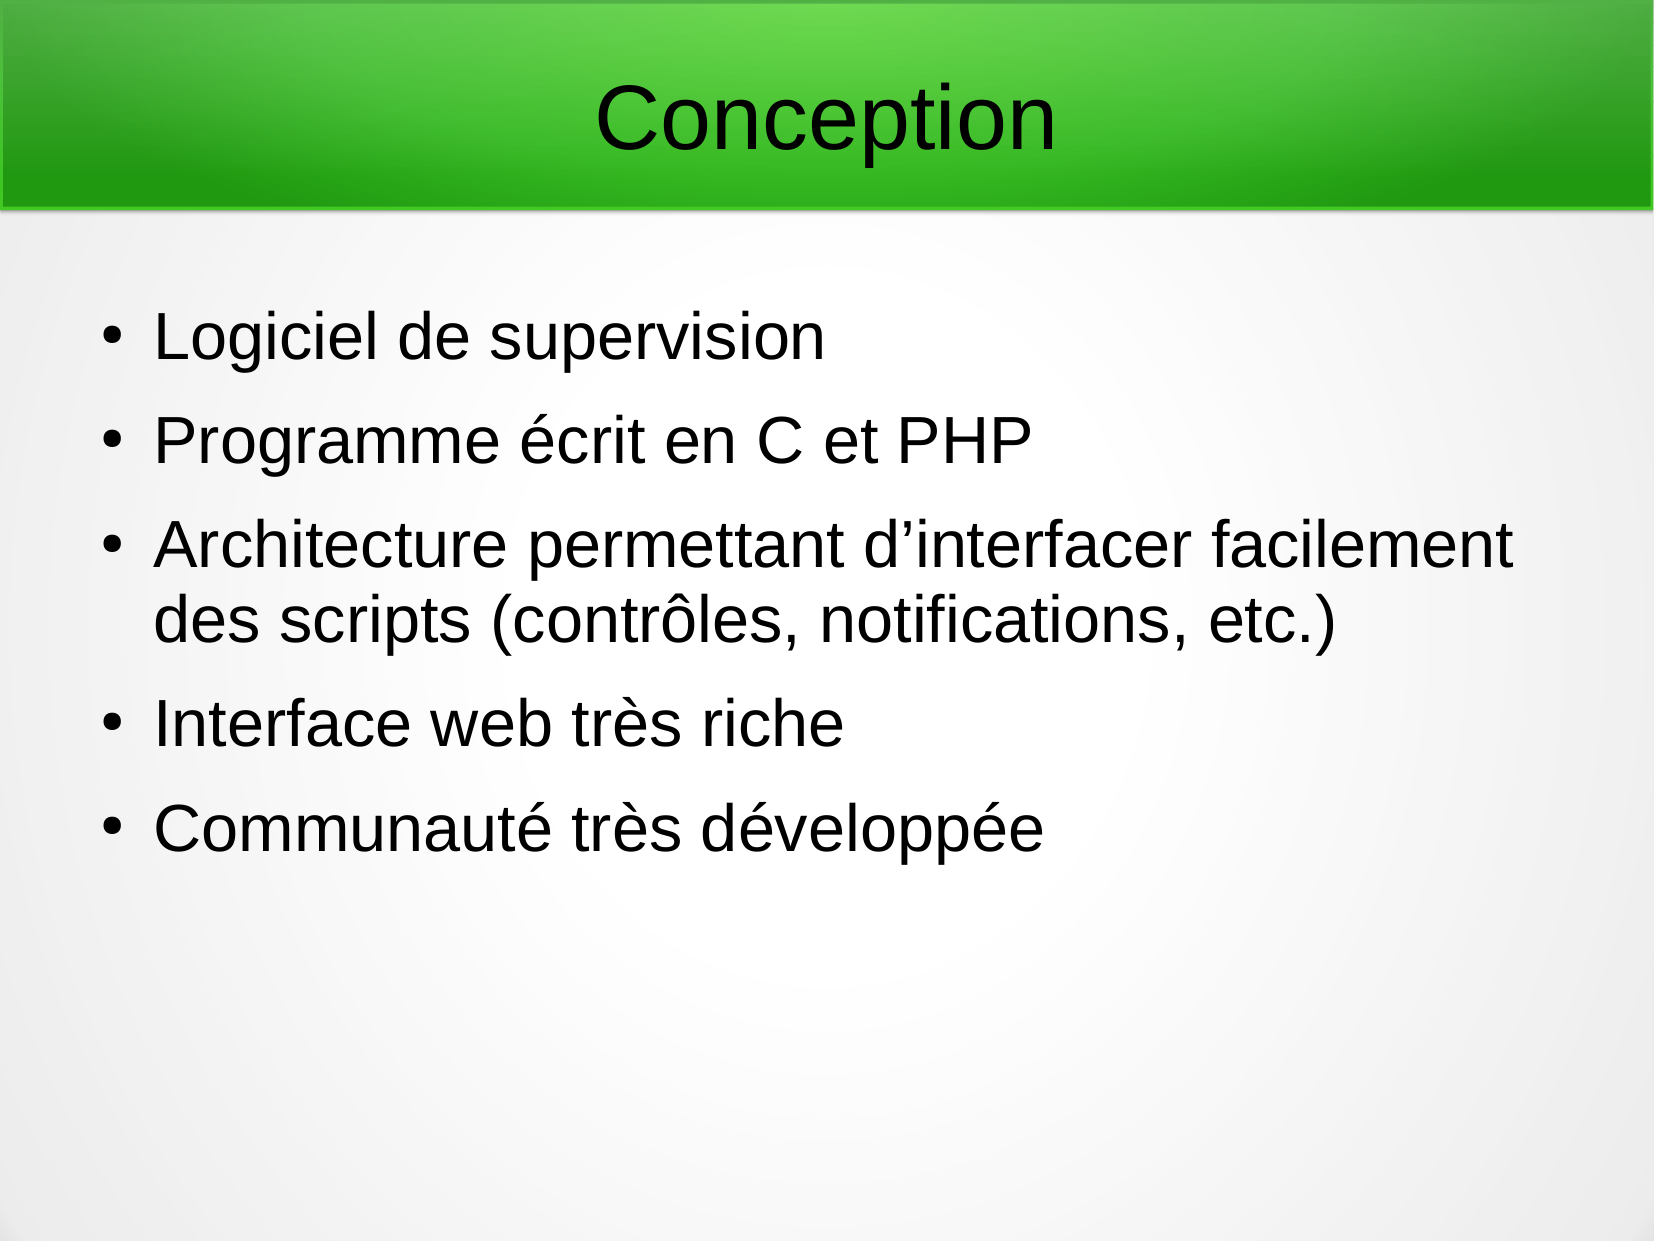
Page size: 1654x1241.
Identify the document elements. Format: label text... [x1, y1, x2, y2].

title Conception [82, 47, 1571, 189]
list Logiciel de supervision Programme écrit en C et PHP Architecture permettant d’interfacer facilement des scripts (contrôles, notifications, etc.) Interface web très riche Communauté très développée [82, 299, 1571, 1019]
